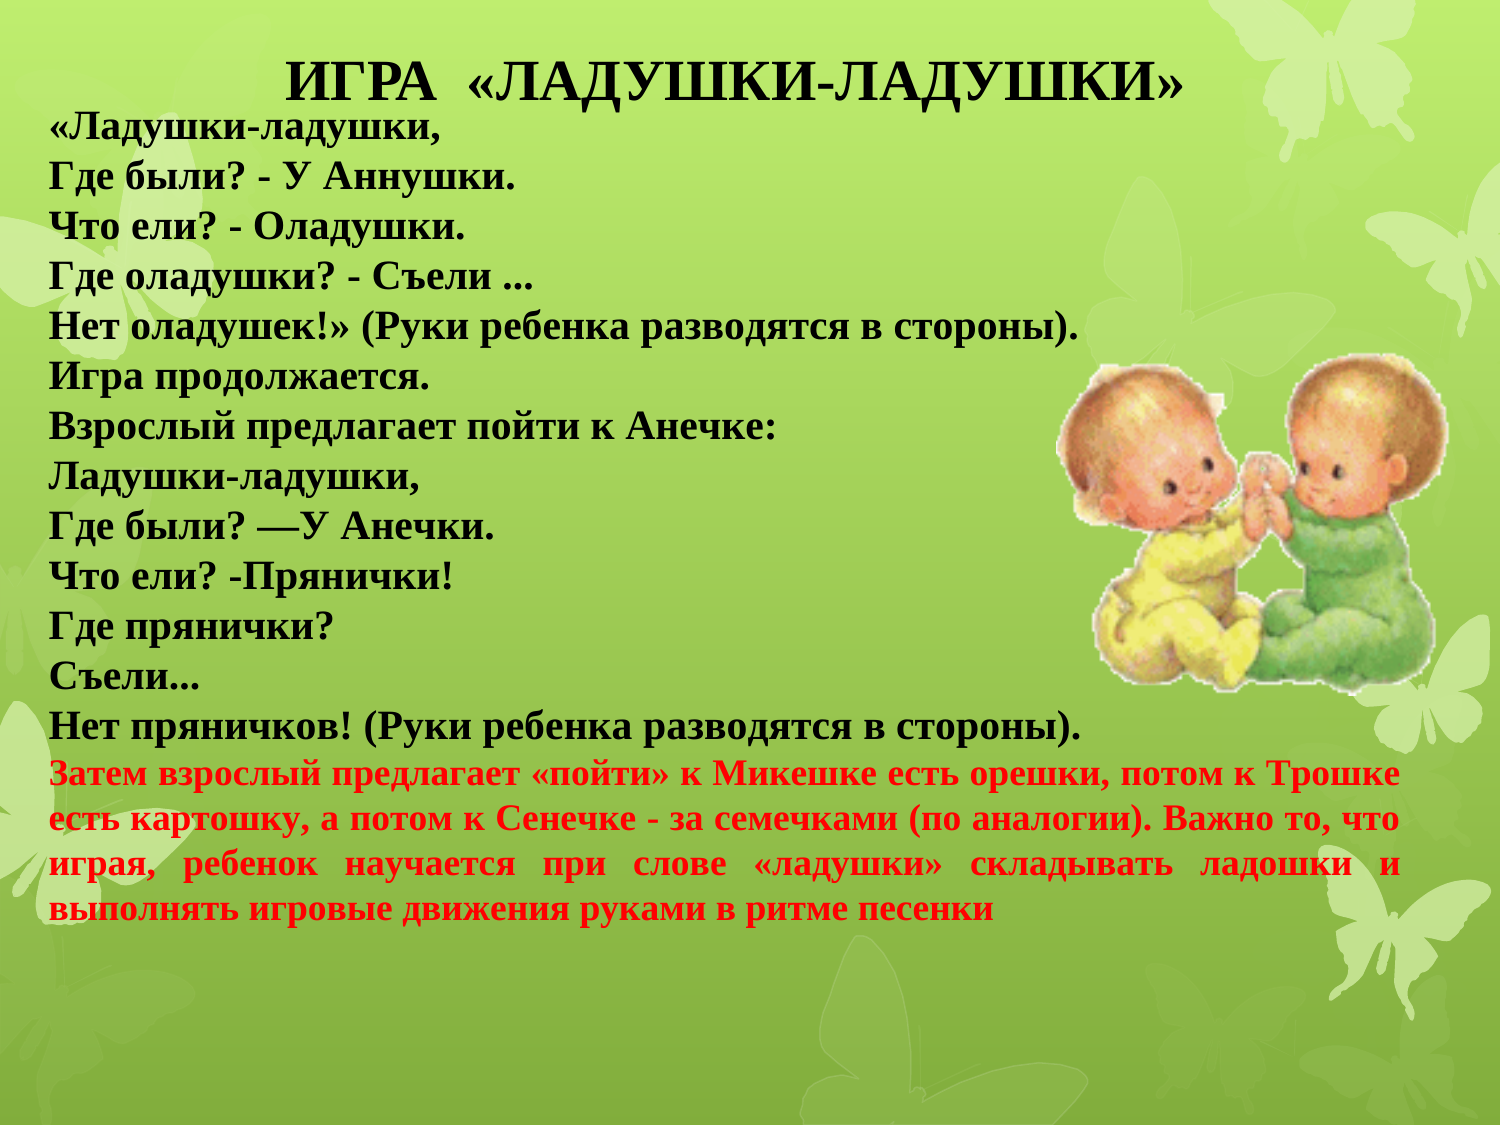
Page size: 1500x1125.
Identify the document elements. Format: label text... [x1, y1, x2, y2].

text_box Игра «Ладушки-ладушки» [266, 0, 1203, 90]
text_box «Ладушки-ладушки, Где были? - У Аннушки. Что ели? - Оладушки. Где оладушки? - Съели ... Нет оладушек!» (Руки ребенка разводятся в стороны). Игра продолжается. Взрослый предлагает пойти к Анечке: Ладушки-ладушки, Где были? —У Анечки. Что ели? -Прянички! Где прянички? Съели... Нет пряничков! (Руки ребенка разводятся в стороны). Затем взрослый предлагает «пойти» к Микешке есть орешки, потом к Трошке есть картошку, а потом к Сенечке - за семечками (по аналогии). Важно то, что играя, ребенок научается при слове «ладушки» складывать ладошки и выполнять игровые движения руками в ритме песенки [29, 90, 1459, 935]
picture [1056, 349, 1452, 696]
